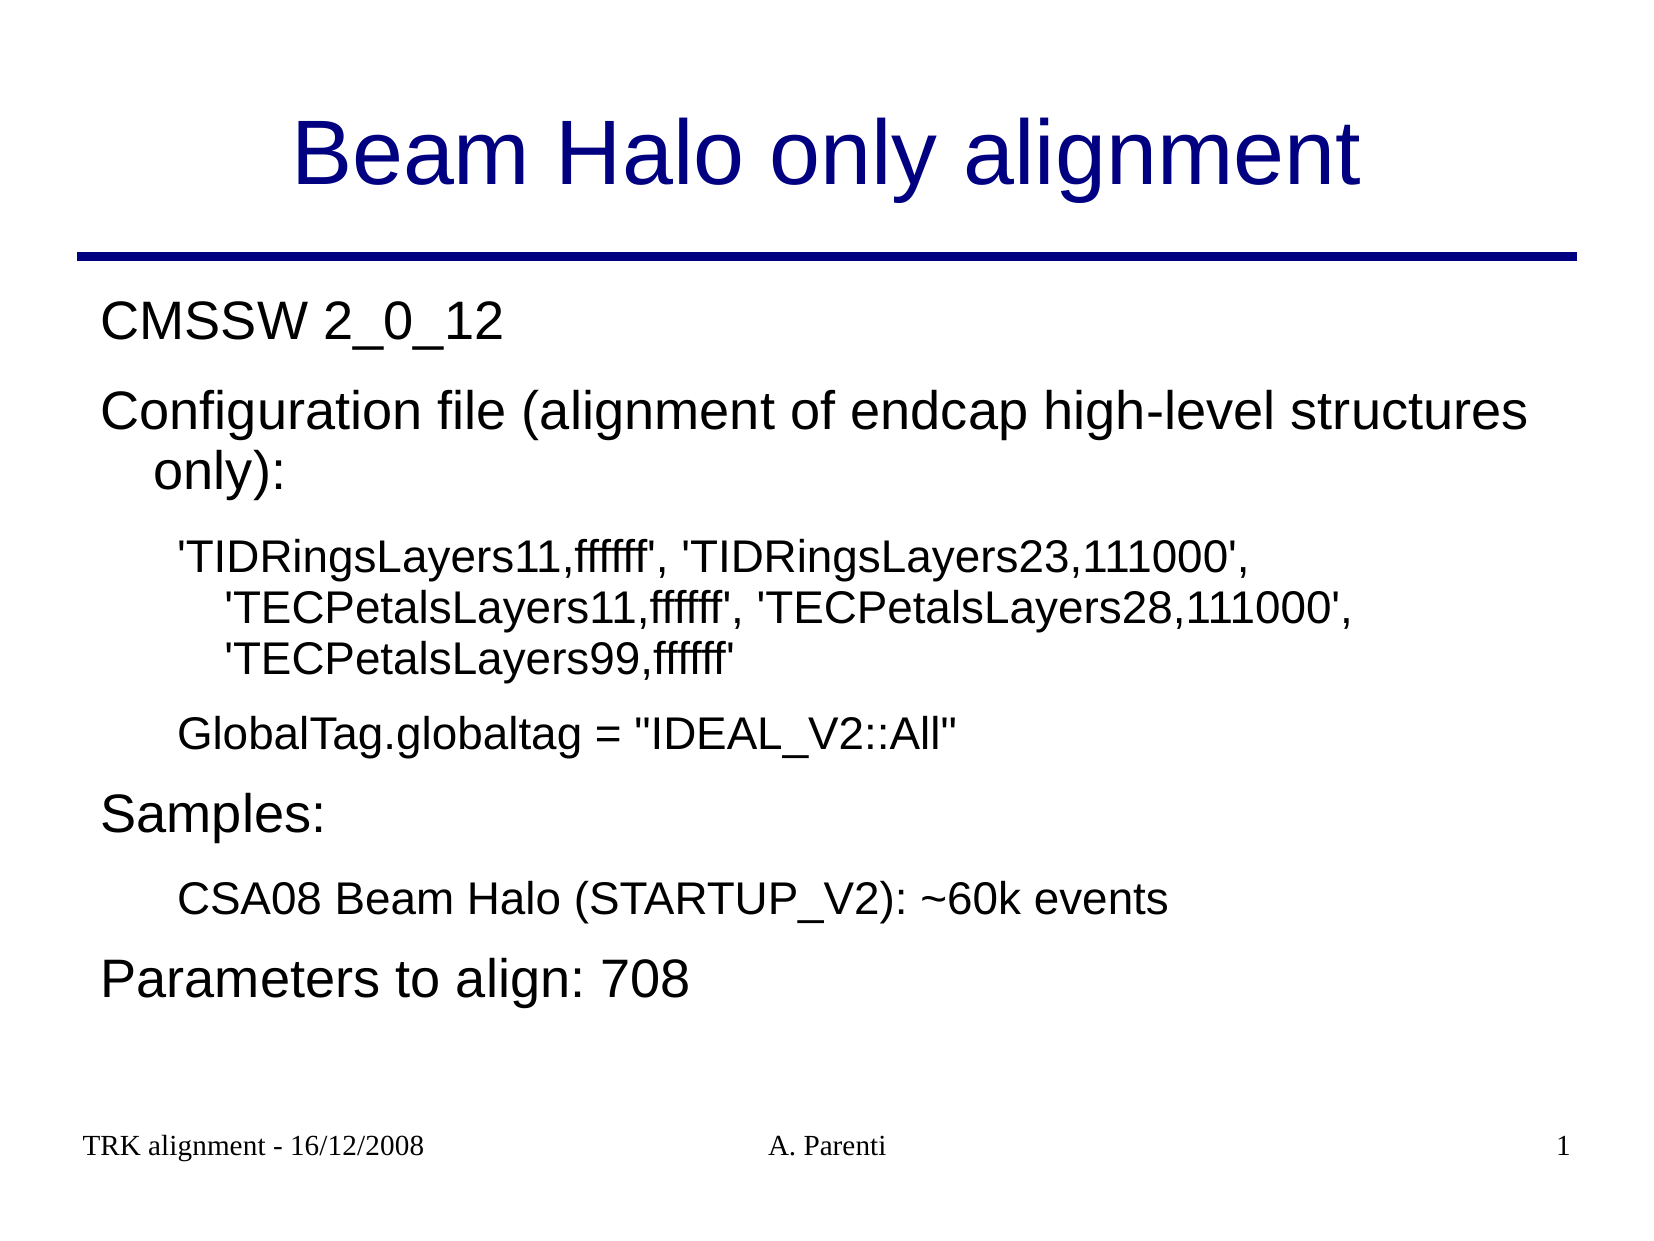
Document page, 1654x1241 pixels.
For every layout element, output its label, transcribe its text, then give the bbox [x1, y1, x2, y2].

title Beam Halo only alignment [82, 56, 1571, 250]
list CMSSW 2_0_12 Configuration file (alignment of endcap high-level structures only): 'TIDRingsLayers11,ffffff', 'TIDRingsLayers23,111000', 'TECPetalsLayers11,ffffff', 'TECPetalsLayers28,111000', 'TECPetalsLayers99,ffffff' GlobalTag.globaltag = "IDEAL_V2::All" Samples: CSA08 Beam Halo (STARTUP_V2): ~60k events Parameters to align: 708 [82, 290, 1571, 1094]
